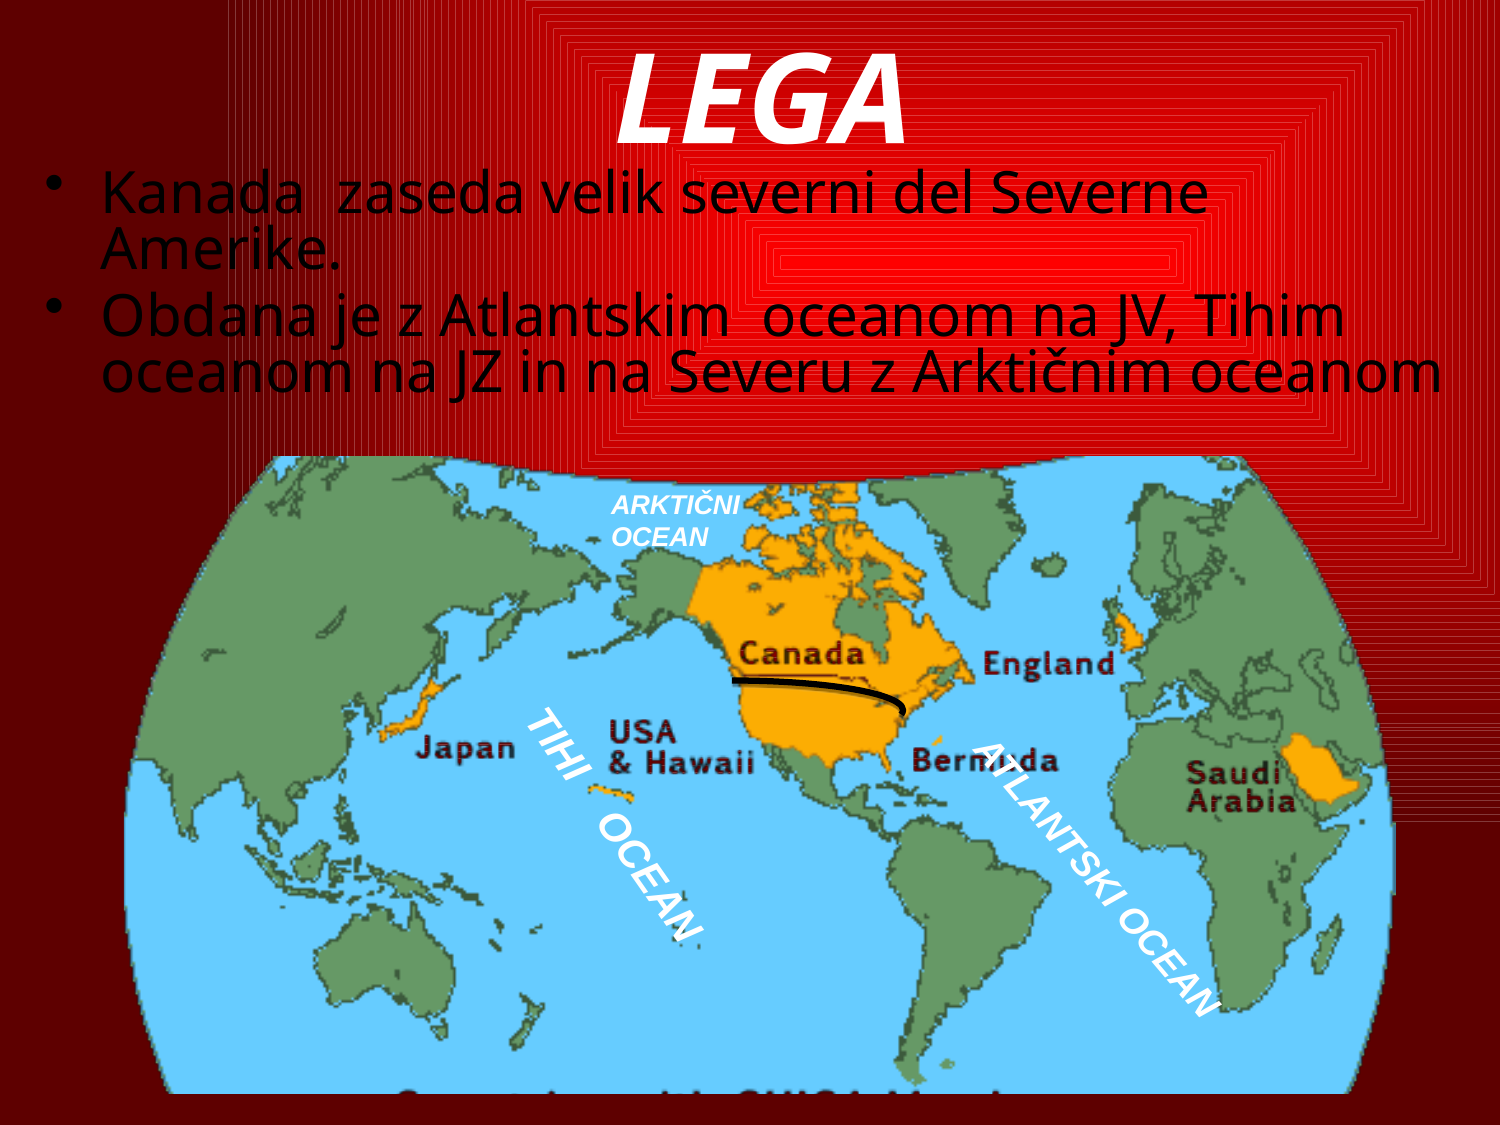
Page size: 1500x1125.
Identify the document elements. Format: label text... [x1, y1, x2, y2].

list Kanada zaseda velik severni del Severne Amerike. Obdana je z Atlantskim oceanom na JV, Tihim oceanom na JZ in na Severu z Arktičnim oceanom [29, 160, 1467, 421]
title LEGA [88, 0, 1439, 160]
picture [123, 456, 1396, 1094]
text_box ARKTIČNI OCEAN [596, 479, 821, 560]
text_box ATLANTSKI OCEAN [951, 709, 1259, 1058]
text_box TIHI OCEAN [502, 680, 755, 1004]
